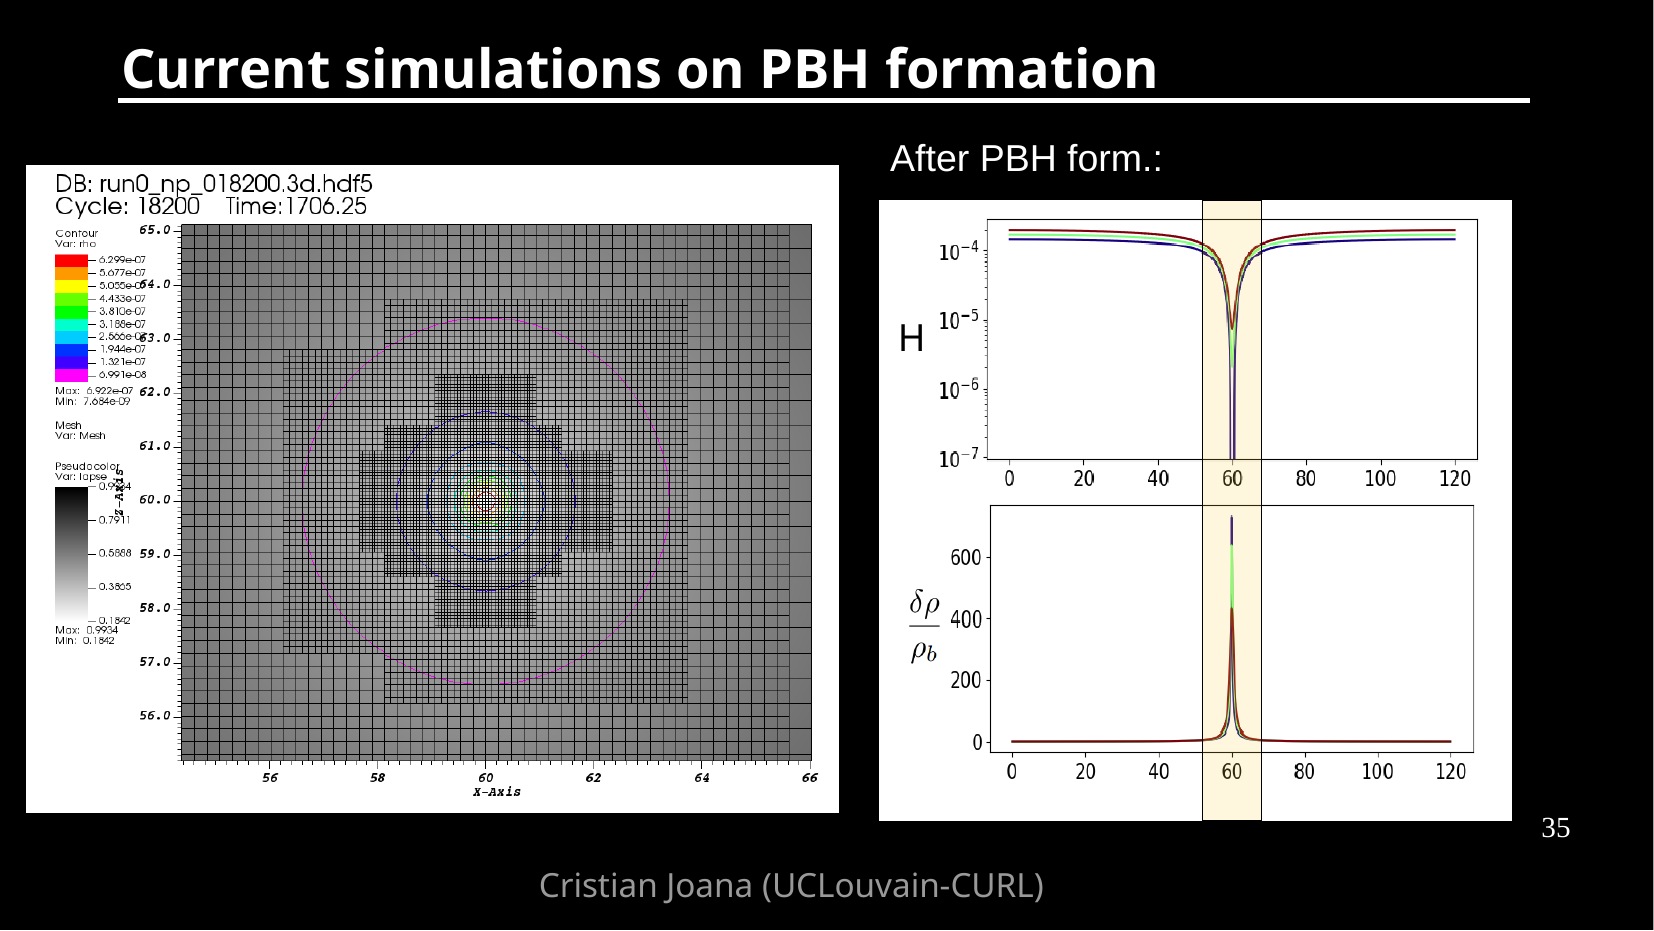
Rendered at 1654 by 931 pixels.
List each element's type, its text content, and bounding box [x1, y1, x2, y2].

picture [1262, 212, 1489, 786]
text_box Cristian Joana (UCLouvain-CURL) [443, 854, 1141, 907]
picture [894, 271, 1202, 786]
text_box H [890, 312, 934, 361]
text_box [879, 200, 1512, 821]
text_box Current simulations on PBH formation [0, 23, 1654, 107]
text_box After PBH form.: [875, 129, 1301, 271]
picture [26, 165, 839, 814]
